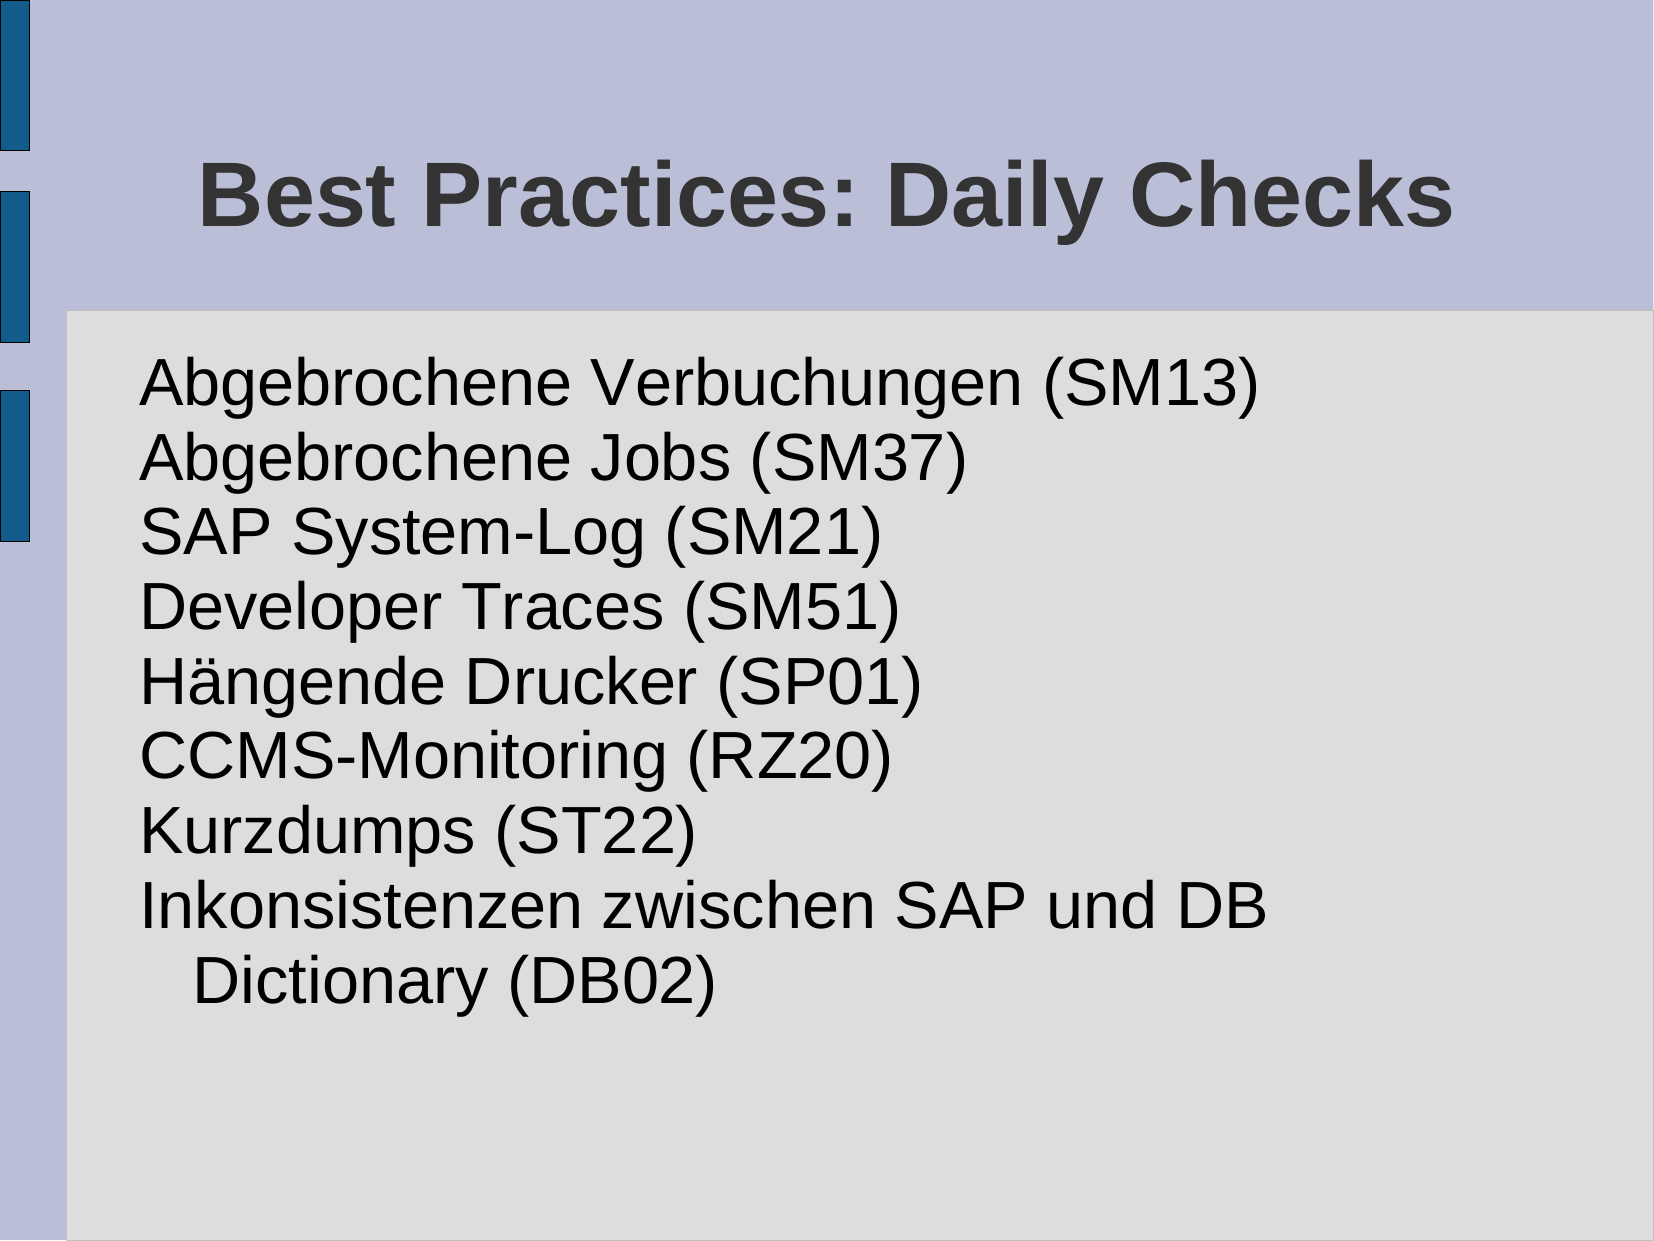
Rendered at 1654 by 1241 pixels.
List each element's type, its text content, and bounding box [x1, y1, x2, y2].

list Abgebrochene Verbuchungen (SM13) Abgebrochene Jobs (SM37) SAP System-Log (SM21) Developer Traces (SM51) Hängende Drucker (SP01) CCMS-Monitoring (RZ20) Kurzdumps (ST22) Inkonsistenzen zwischen SAP und DB Dictionary (DB02) [121, 344, 1534, 1127]
title Best Practices: Daily Checks [121, 91, 1534, 299]
